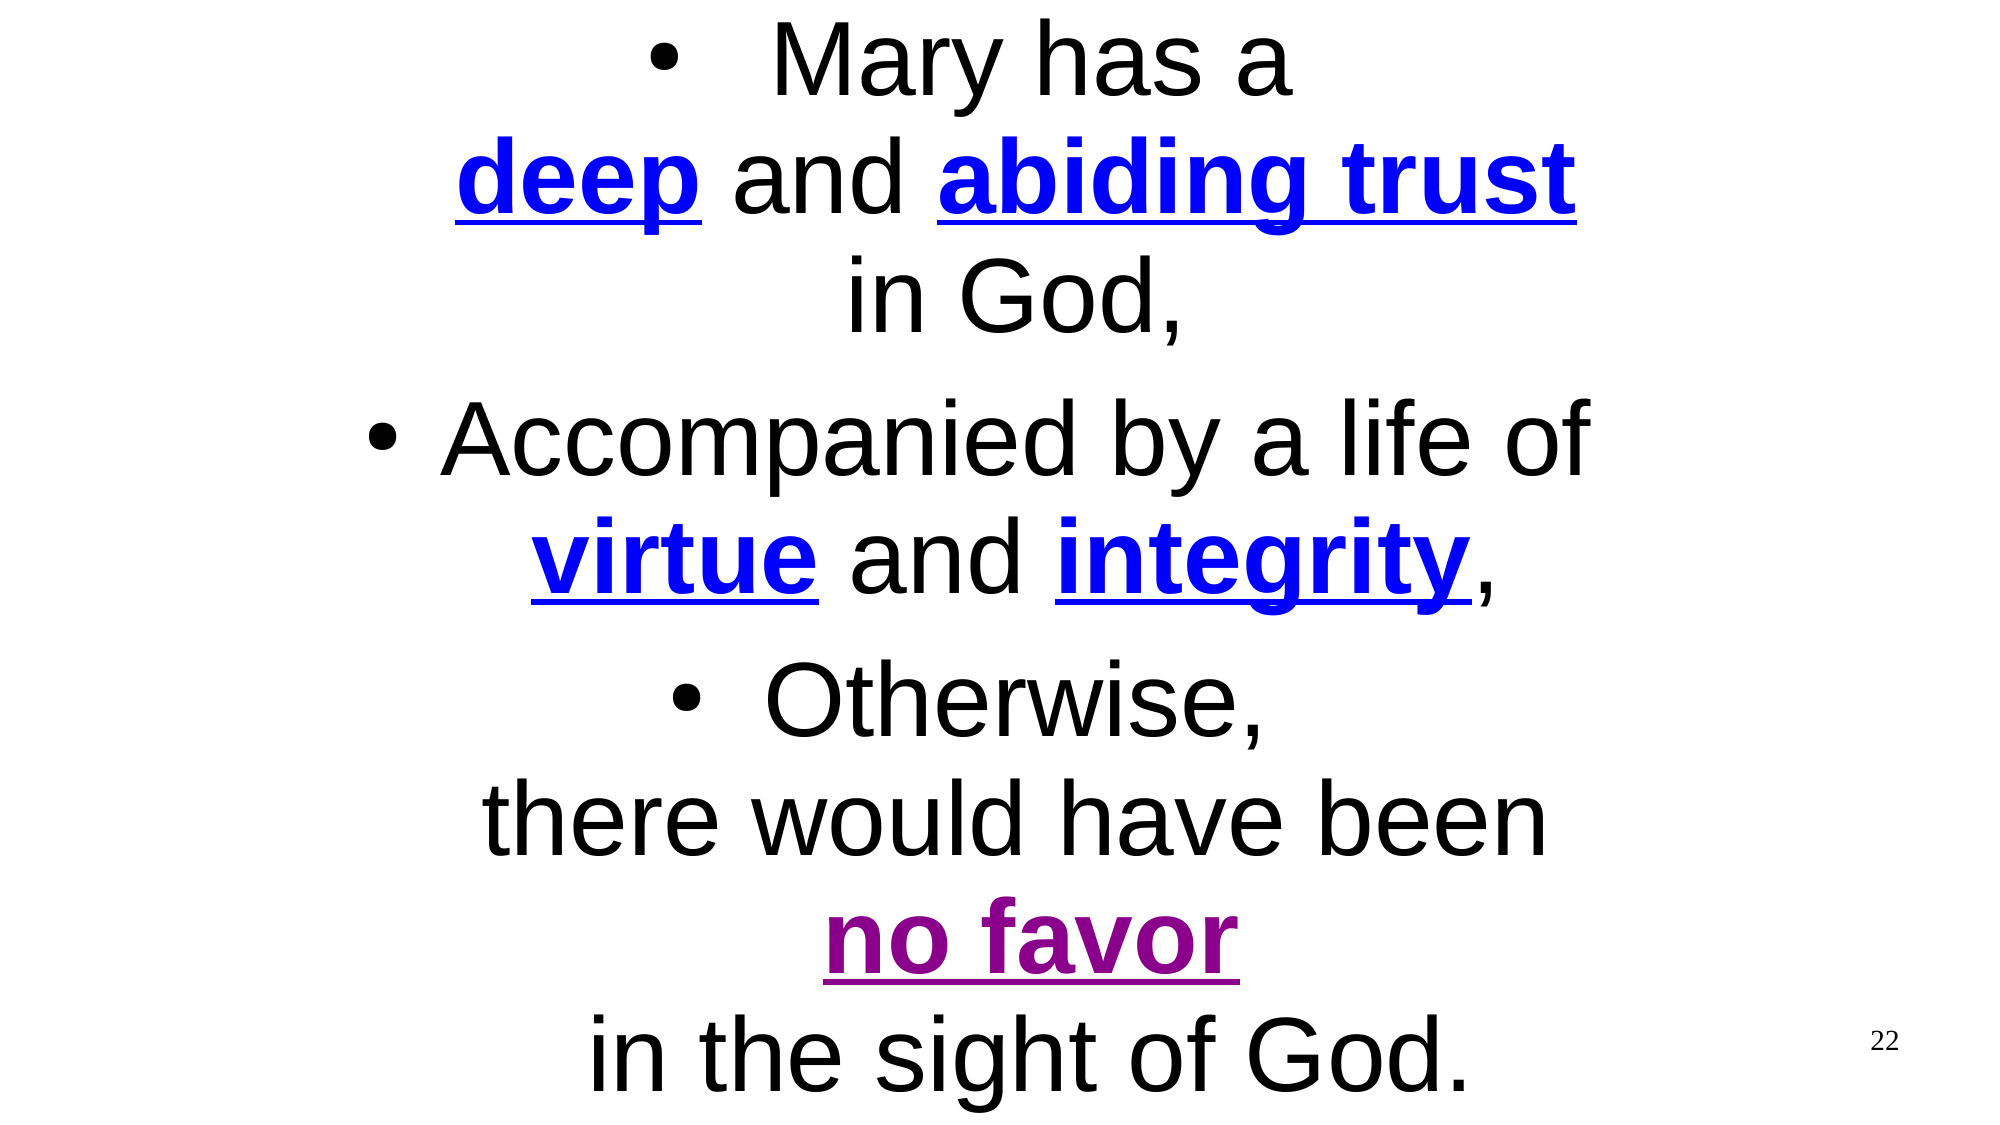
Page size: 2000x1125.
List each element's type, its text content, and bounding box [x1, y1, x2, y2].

list Mary has a deep and abiding trust in God, Accompanied by a life of virtue and integrity, Otherwise, there would have been no favor in the sight of God. [0, 0, 1996, 1123]
